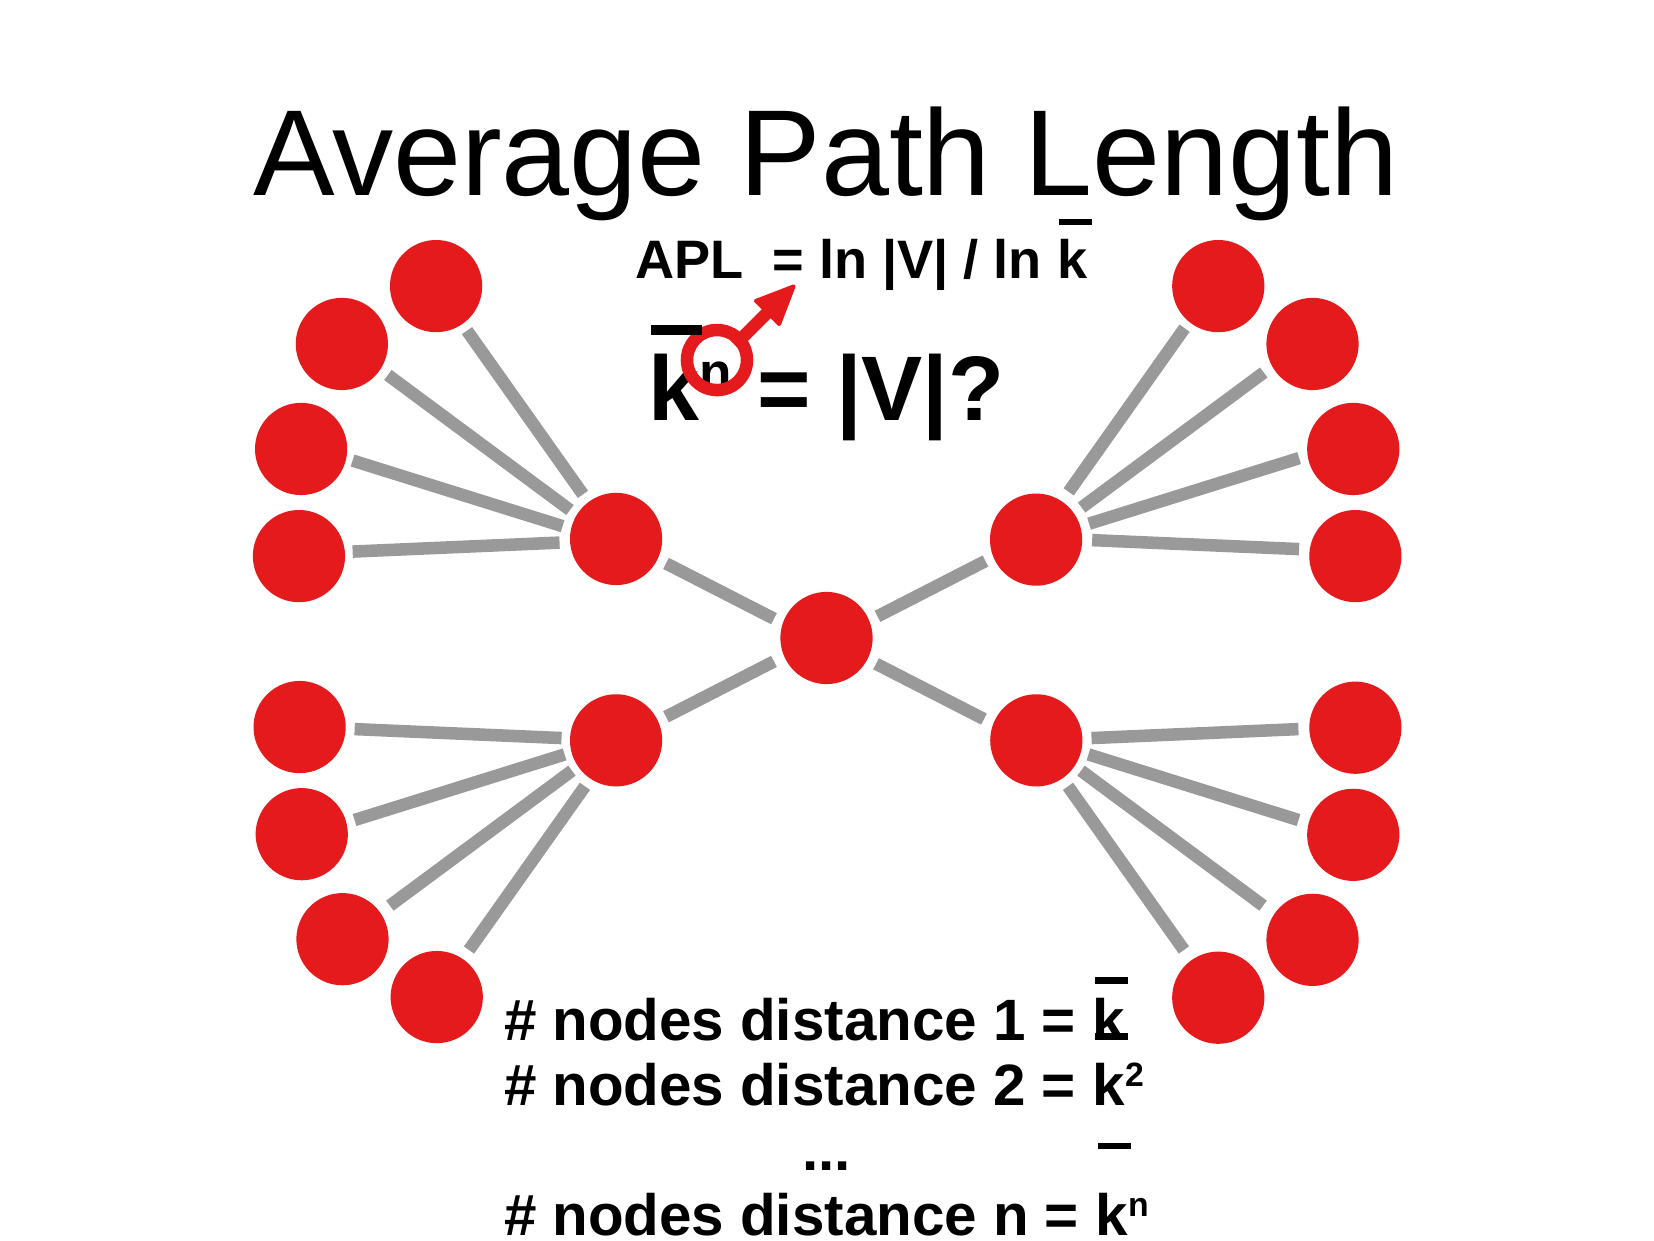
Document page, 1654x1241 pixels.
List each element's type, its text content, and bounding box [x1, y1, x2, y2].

text_box [1309, 681, 1402, 774]
text_box [255, 402, 348, 496]
text_box [390, 950, 483, 1044]
text_box [1172, 951, 1265, 1044]
text_box [990, 493, 1083, 586]
text_box [570, 492, 663, 586]
title Average Path Length [82, 49, 1571, 257]
text_box [390, 240, 483, 333]
text_box [1307, 788, 1400, 881]
text_box [295, 297, 388, 391]
text_box # nodes distance 1 = k # nodes distance 2 = k2 ... # nodes distance n = kn [489, 980, 1164, 1217]
text_box [296, 893, 389, 986]
text_box APL = ln |V| / ln k [620, 222, 1103, 289]
text_box [1266, 893, 1359, 986]
text_box [570, 694, 663, 787]
text_box [1307, 402, 1400, 496]
text_box [1266, 297, 1359, 391]
text_box [255, 788, 348, 881]
text_box [1172, 240, 1265, 333]
text_box [1309, 510, 1402, 603]
text_box [780, 591, 873, 685]
text_box kn = |V|? [633, 330, 1020, 433]
text_box [990, 694, 1083, 787]
text_box [253, 680, 346, 774]
text_box kn = |V|? [694, 337, 740, 383]
text_box [252, 510, 346, 603]
